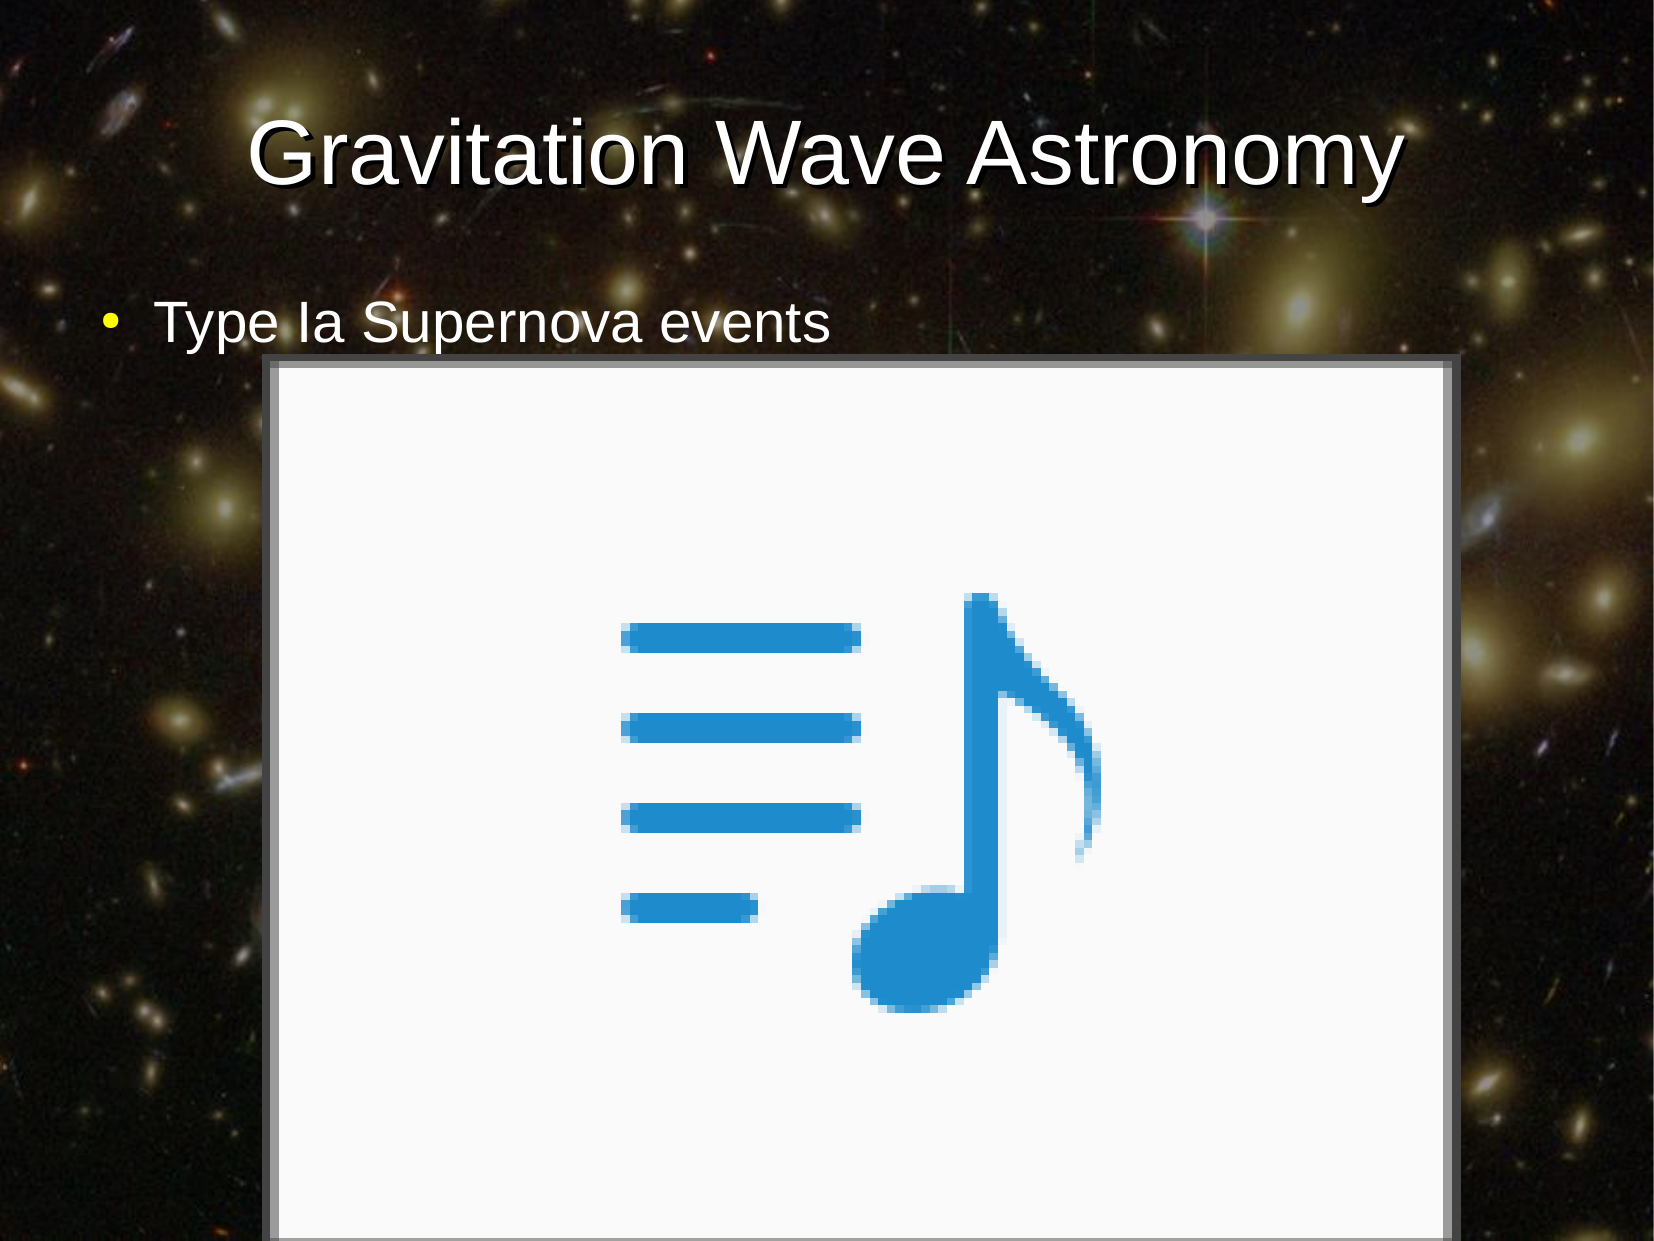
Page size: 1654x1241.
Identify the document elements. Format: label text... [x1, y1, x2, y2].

picture [0, 0, 1654, 1241]
title Gravitation Wave Astronomy [82, 49, 1571, 257]
text_box [261, 353, 1462, 1241]
list Type Ia Supernova events [82, 290, 1571, 1109]
